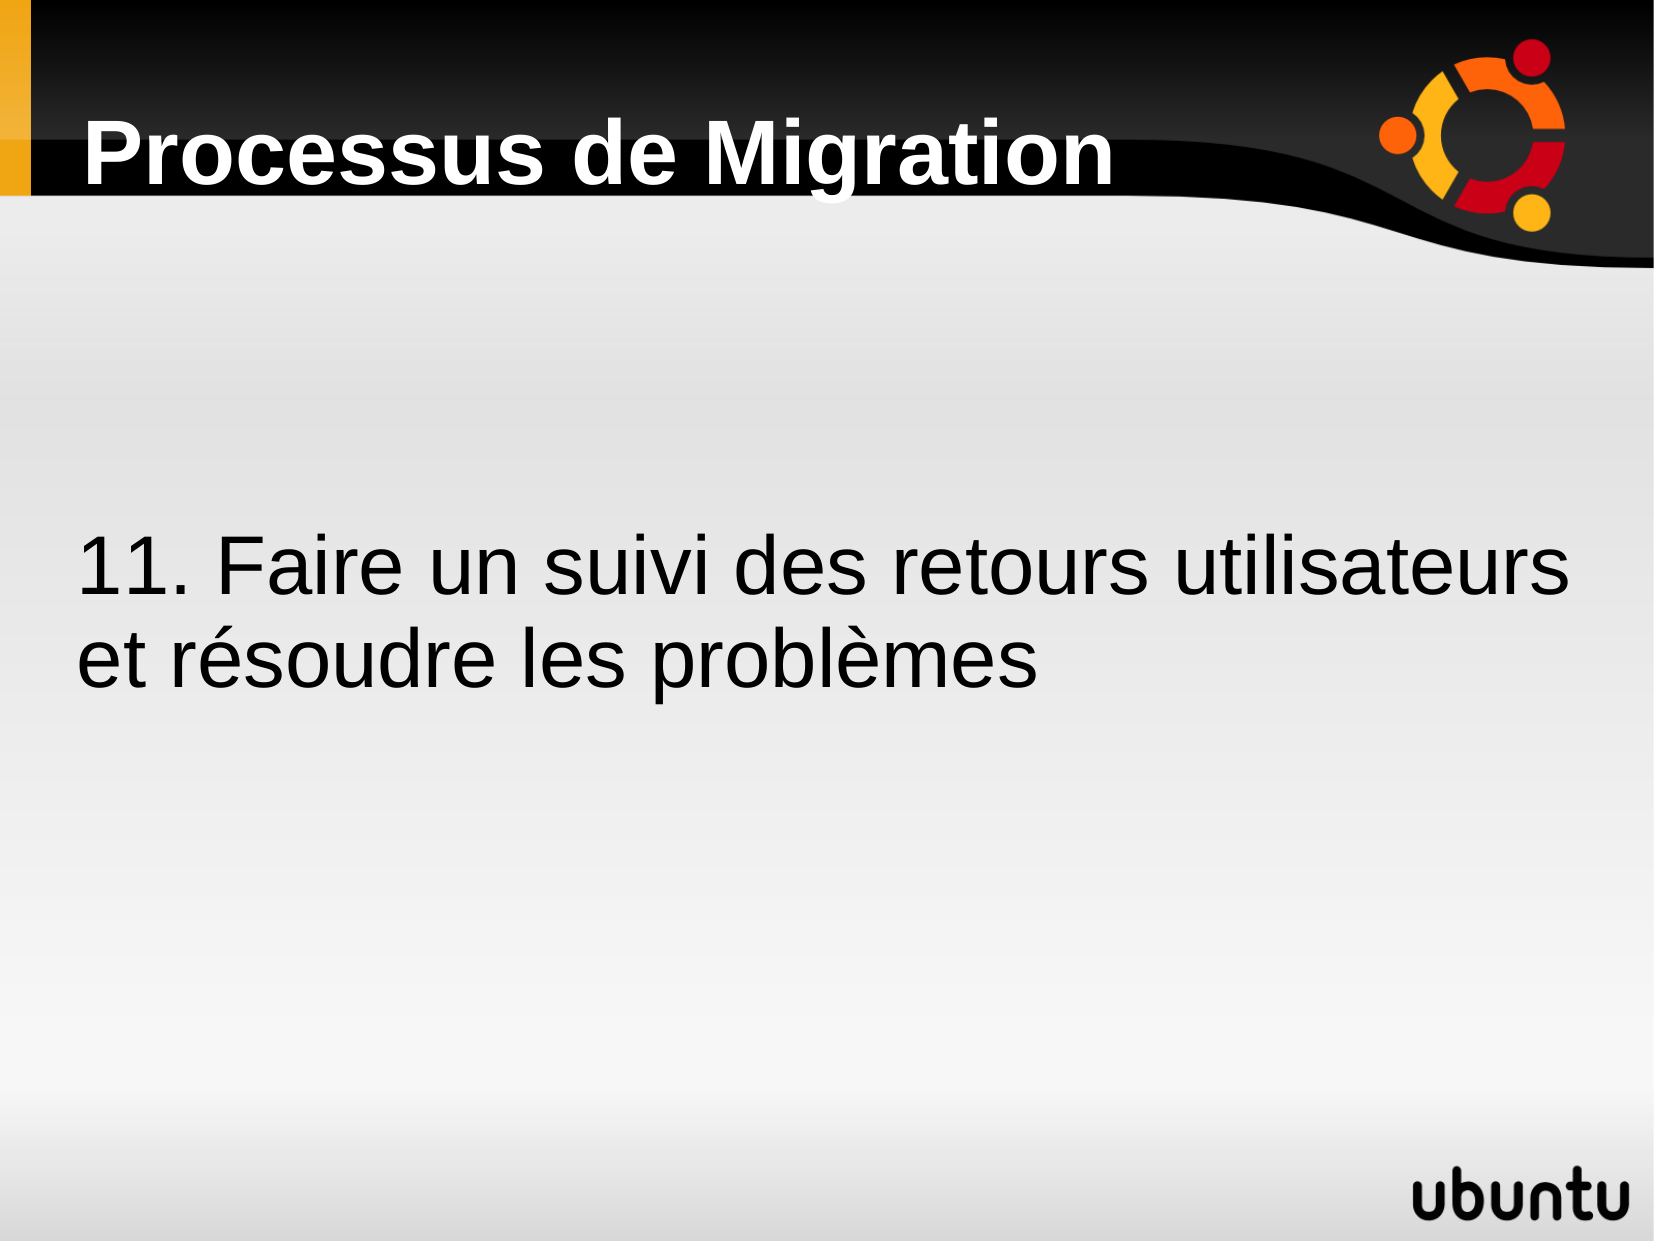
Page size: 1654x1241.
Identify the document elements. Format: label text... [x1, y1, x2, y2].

text_box 11. Faire un suivi des retours utilisateurs et résoudre les problèmes [76, 508, 1589, 716]
title Processus de Migration [82, 49, 1571, 257]
picture [0, 0, 1654, 1241]
